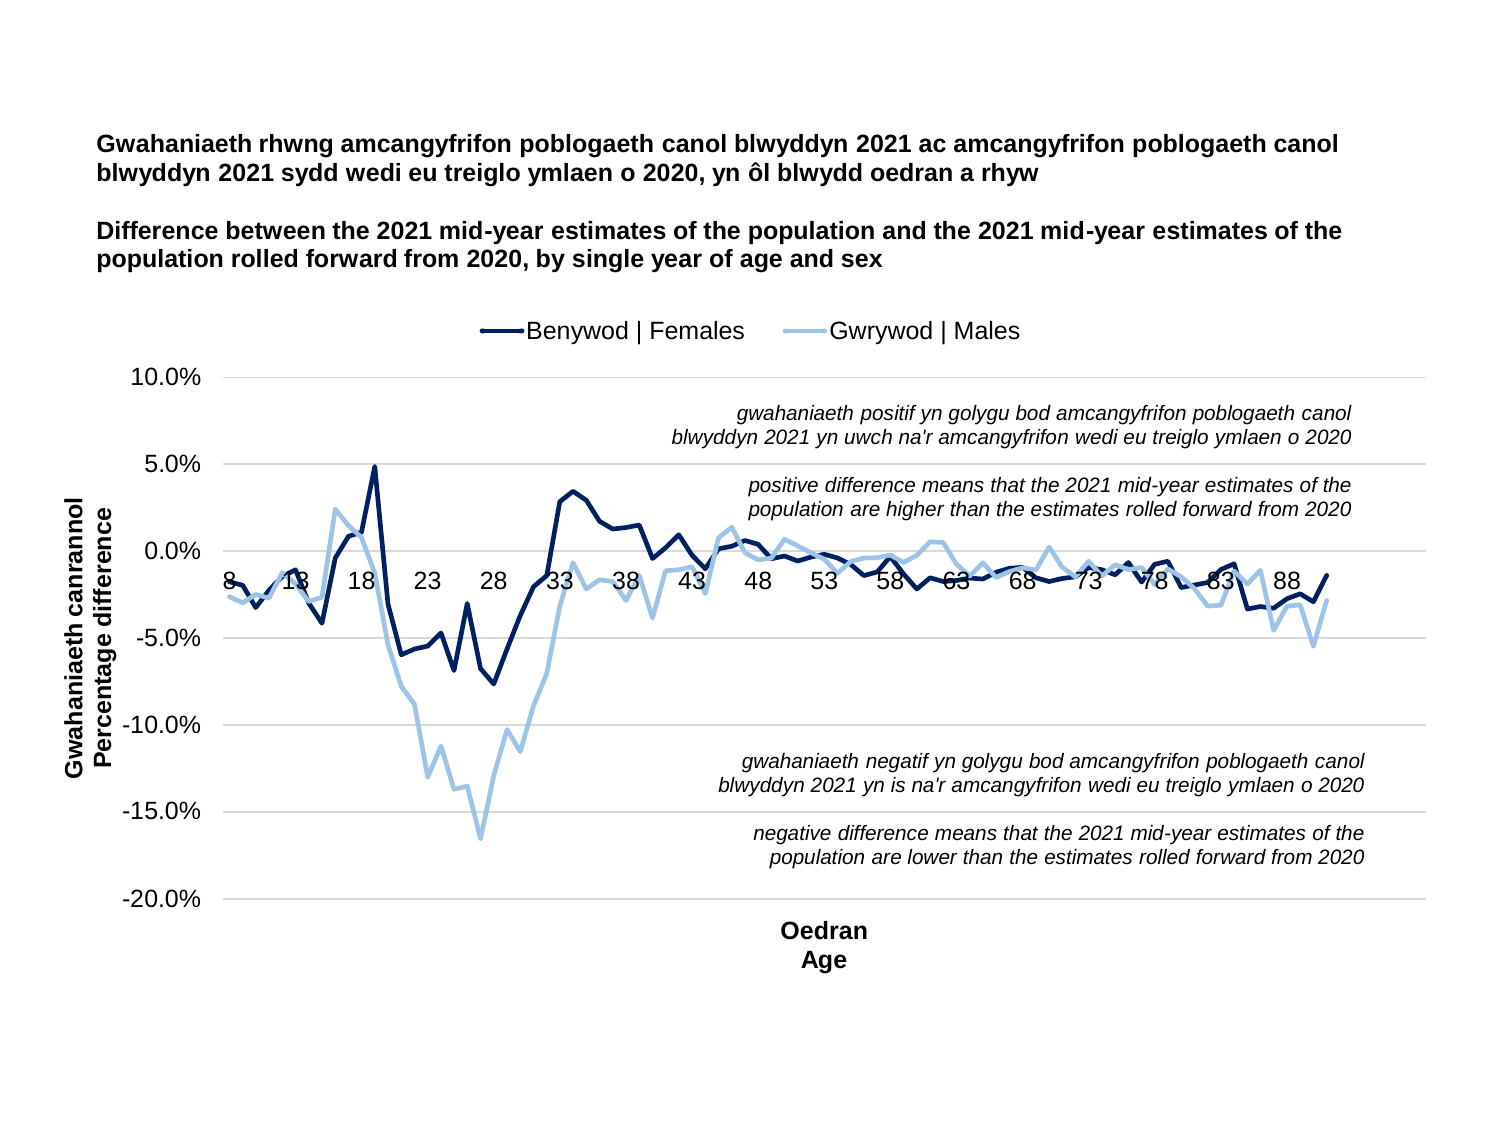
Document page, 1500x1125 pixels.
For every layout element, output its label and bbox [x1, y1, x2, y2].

picture [55, 110, 1445, 1015]
